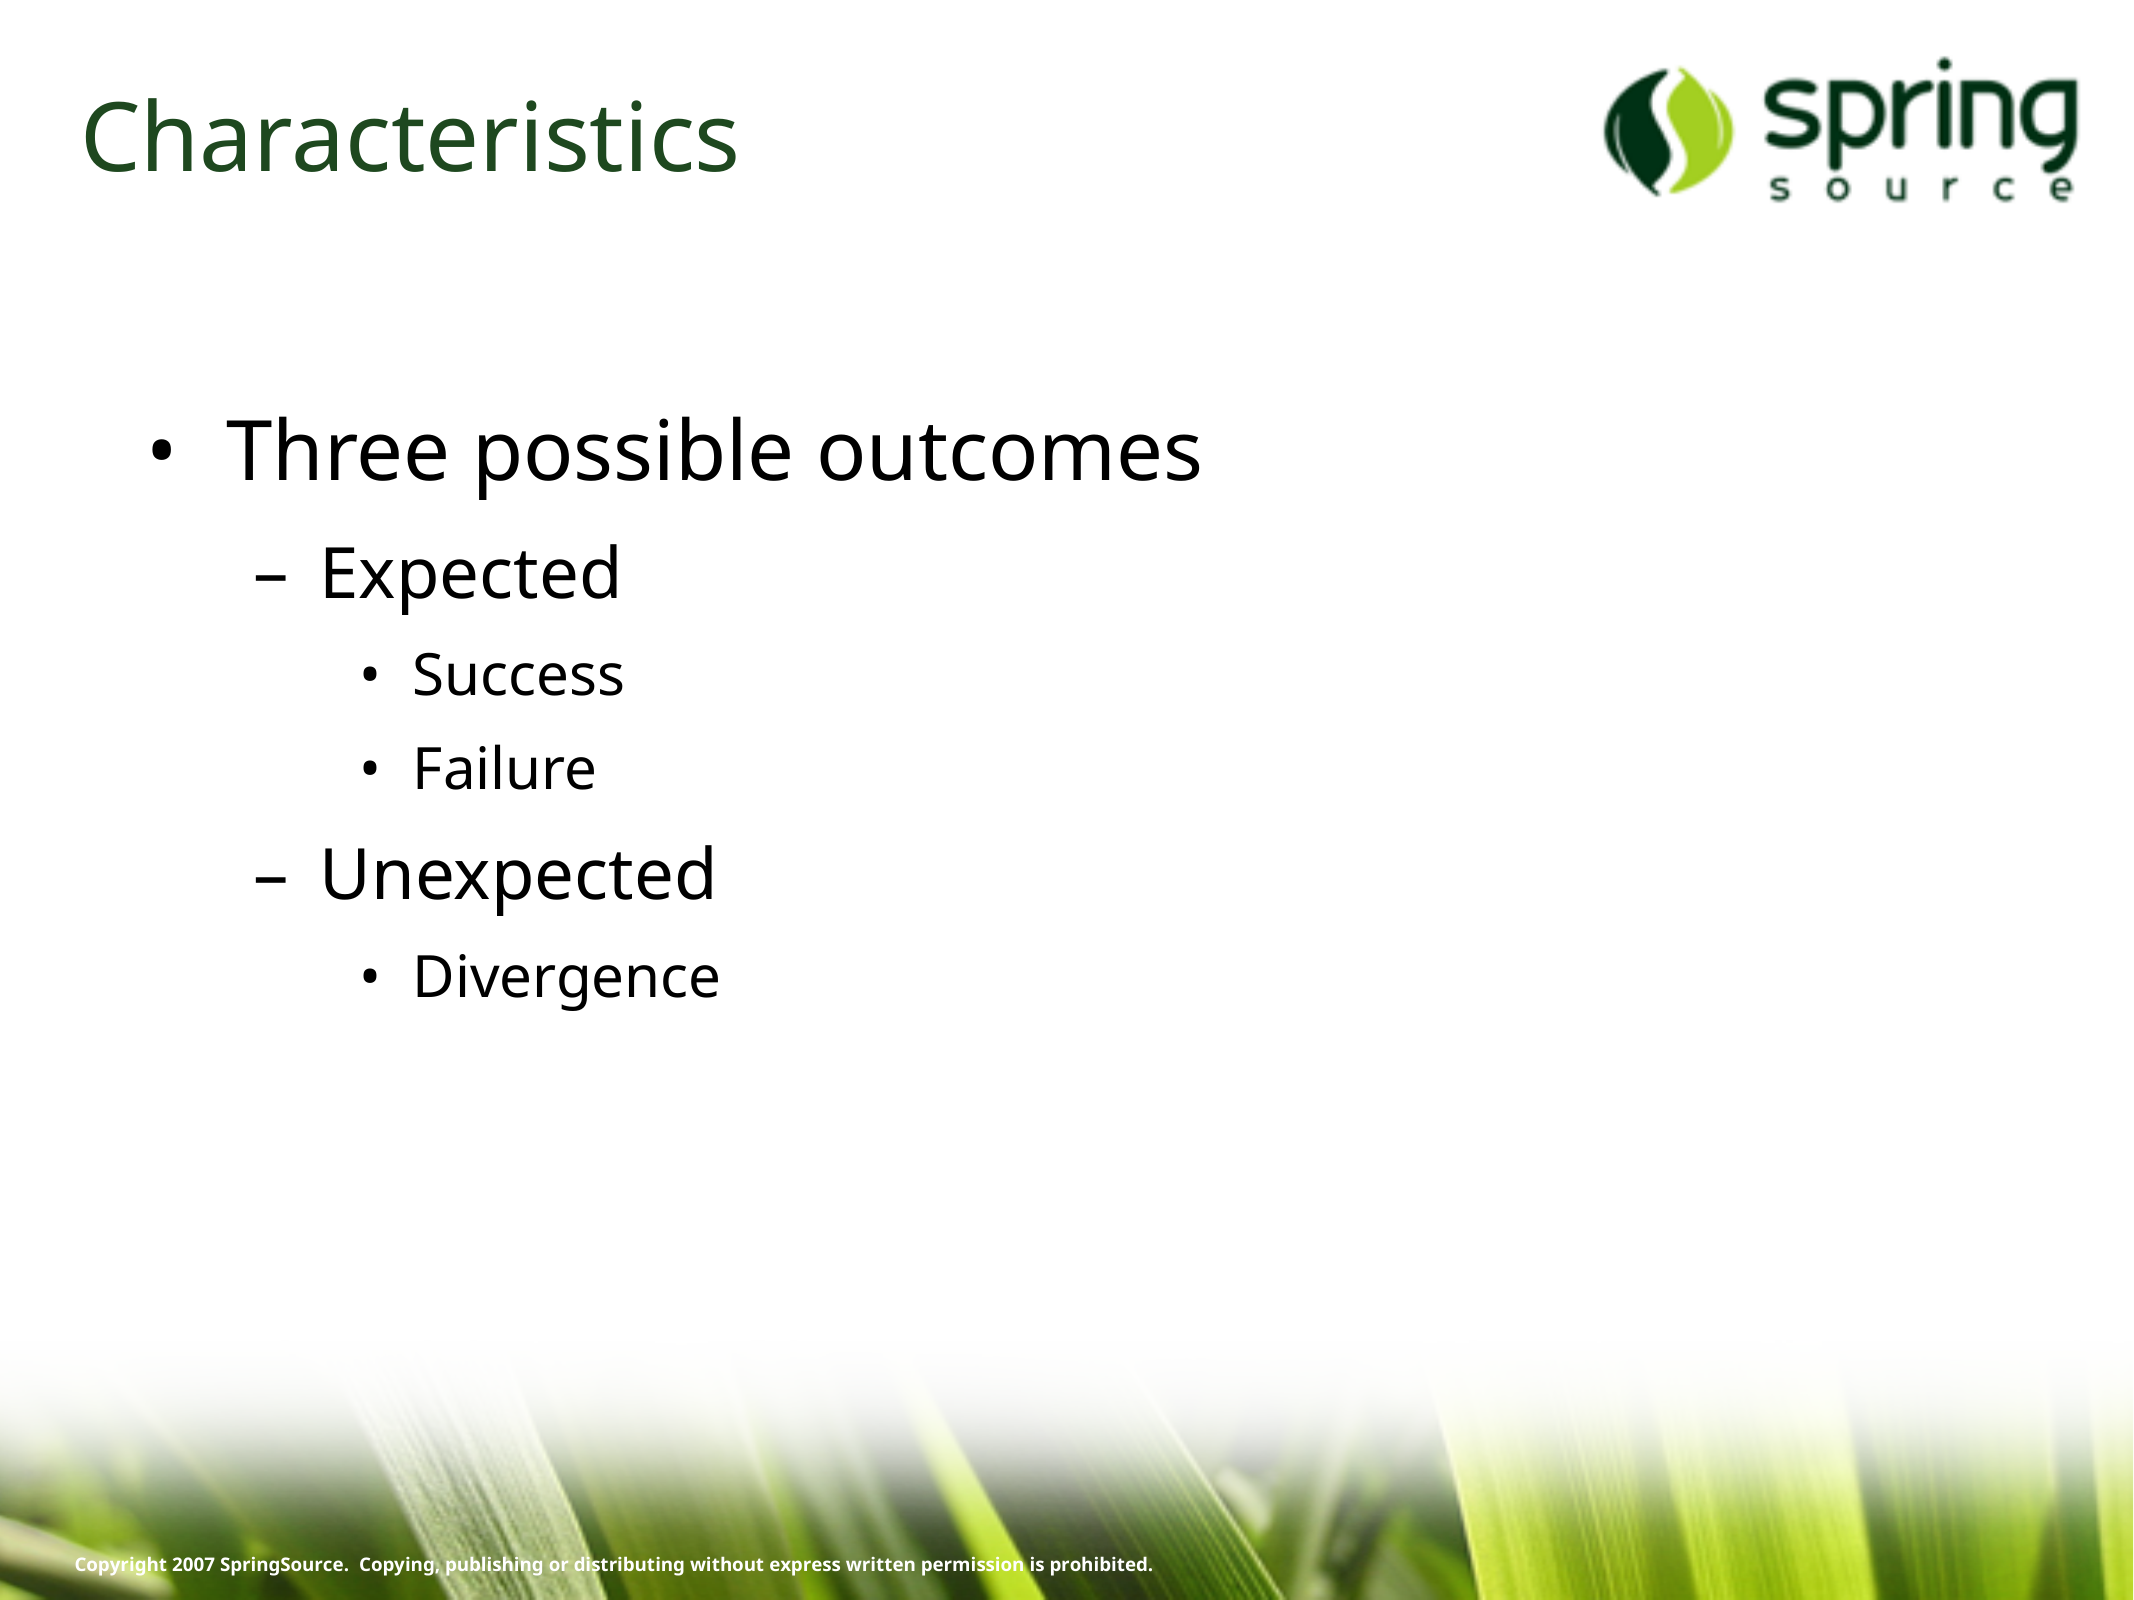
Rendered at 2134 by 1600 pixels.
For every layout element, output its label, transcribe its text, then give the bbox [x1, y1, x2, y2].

list Three possible outcomes Expected Success Failure Unexpected Divergence [146, 391, 1982, 1319]
picture [1555, 46, 2134, 224]
title Characteristics [80, 16, 1548, 253]
picture [0, 1340, 2134, 1600]
